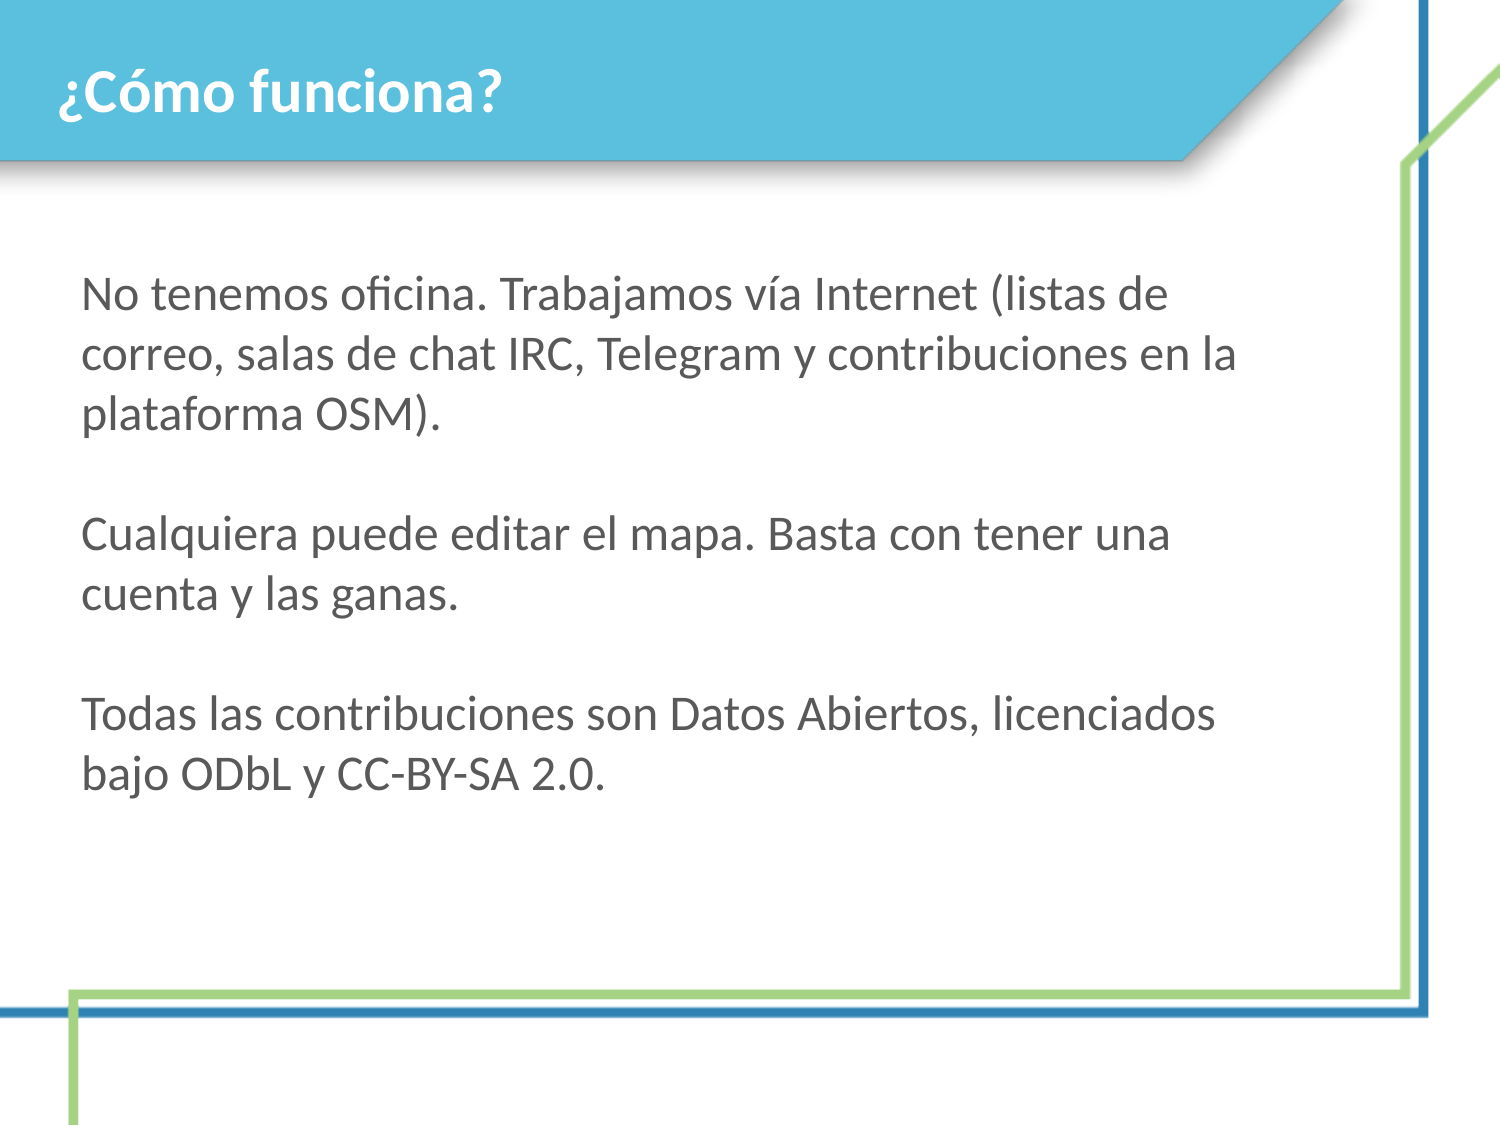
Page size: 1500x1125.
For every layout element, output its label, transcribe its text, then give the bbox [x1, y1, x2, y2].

picture [0, 0, 1500, 1125]
text_box ¿Cómo funciona? [41, 42, 1164, 133]
text_box No tenemos oficina. Trabajamos vía Internet (listas de correo, salas de chat IRC, Telegram y contribuciones en la plataforma OSM). Cualquiera puede editar el mapa. Basta con tener una cuenta y las ganas. Todas las contribuciones son Datos Abiertos, licenciados bajo ODbL y CC-BY-SA 2.0. [66, 252, 1264, 808]
